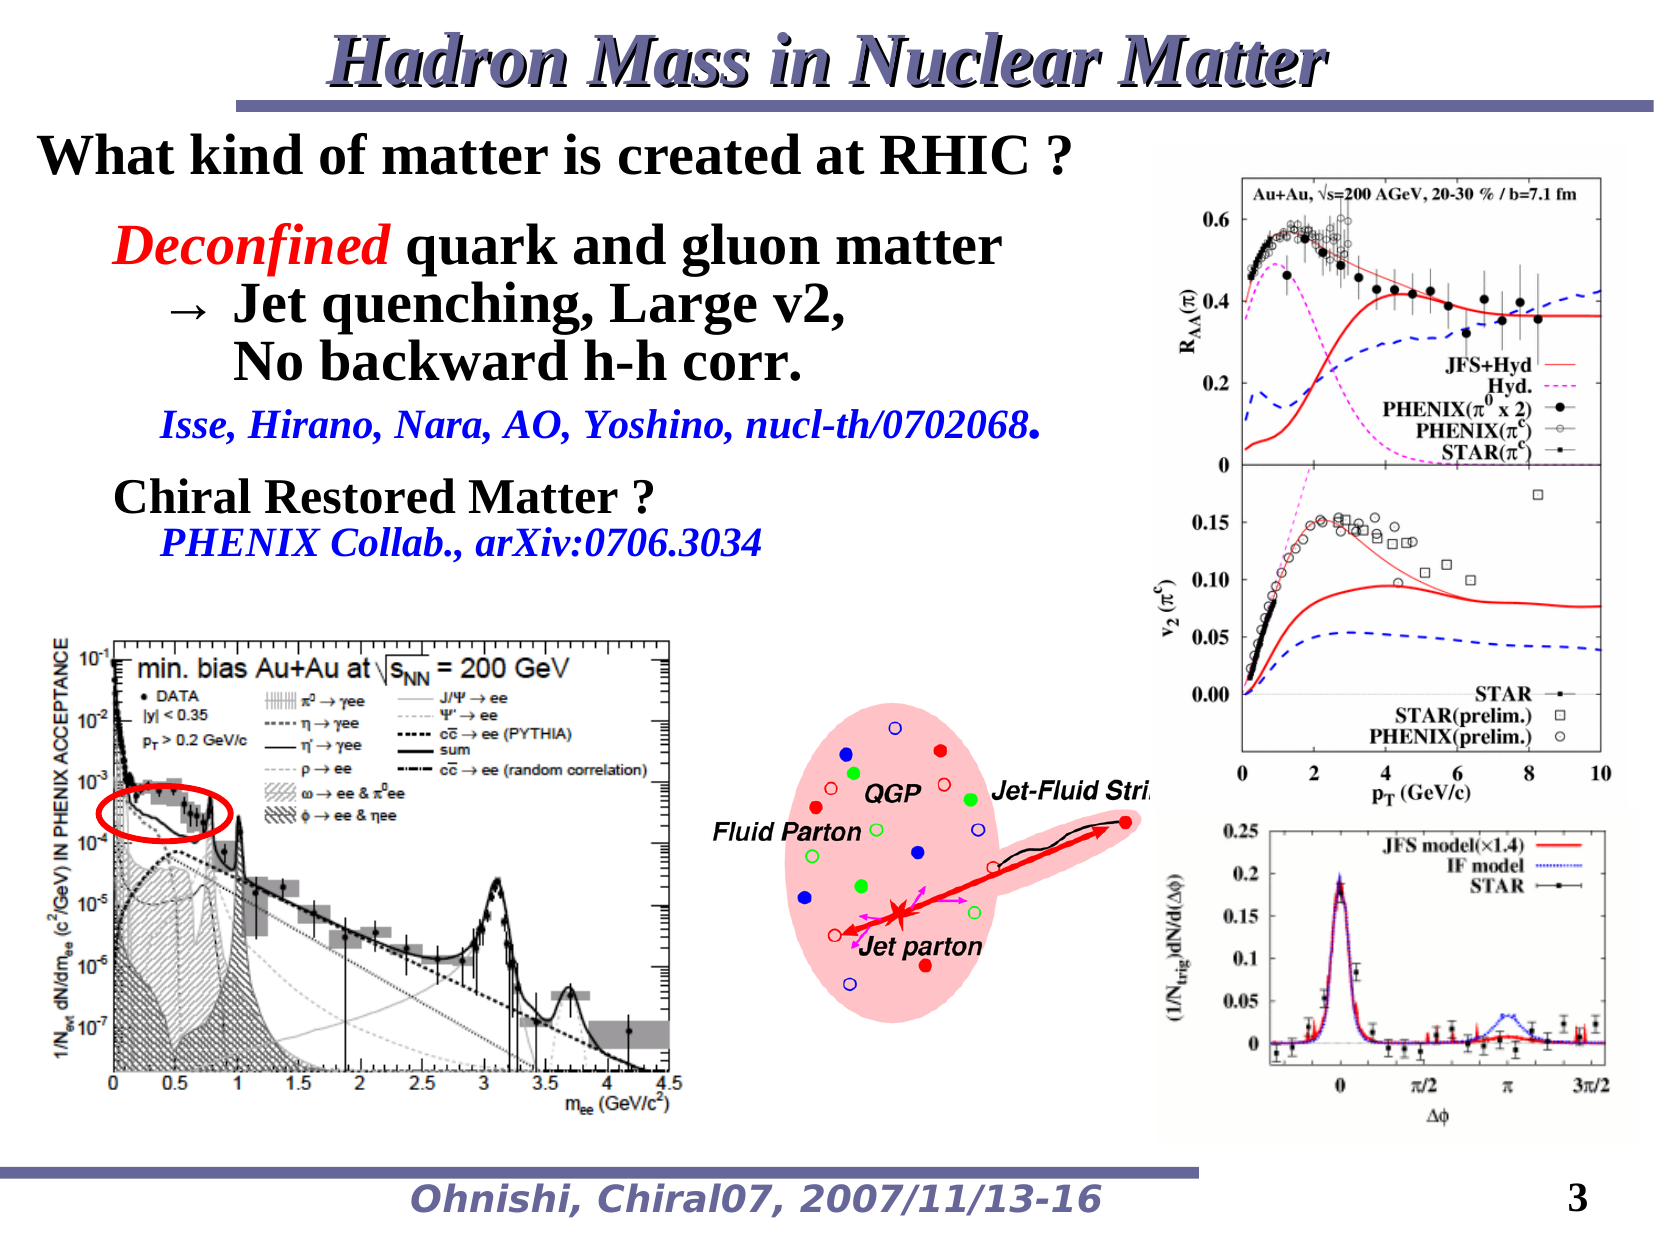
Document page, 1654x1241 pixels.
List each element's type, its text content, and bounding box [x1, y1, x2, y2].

list What kind of matter is created at RHIC ? Deconfined quark and gluon matter → Jet quenching, Large v2, No backward h-h corr. Isse, Hirano, Nara, AO, Yoshino, nucl-th/0702068. Chiral Restored Matter ? PHENIX Collab., arXiv:0706.3034 [18, 127, 1618, 589]
picture [708, 145, 1640, 1146]
title Hadron Mass in Nuclear Matter [0, 0, 1654, 119]
picture [29, 614, 692, 1126]
